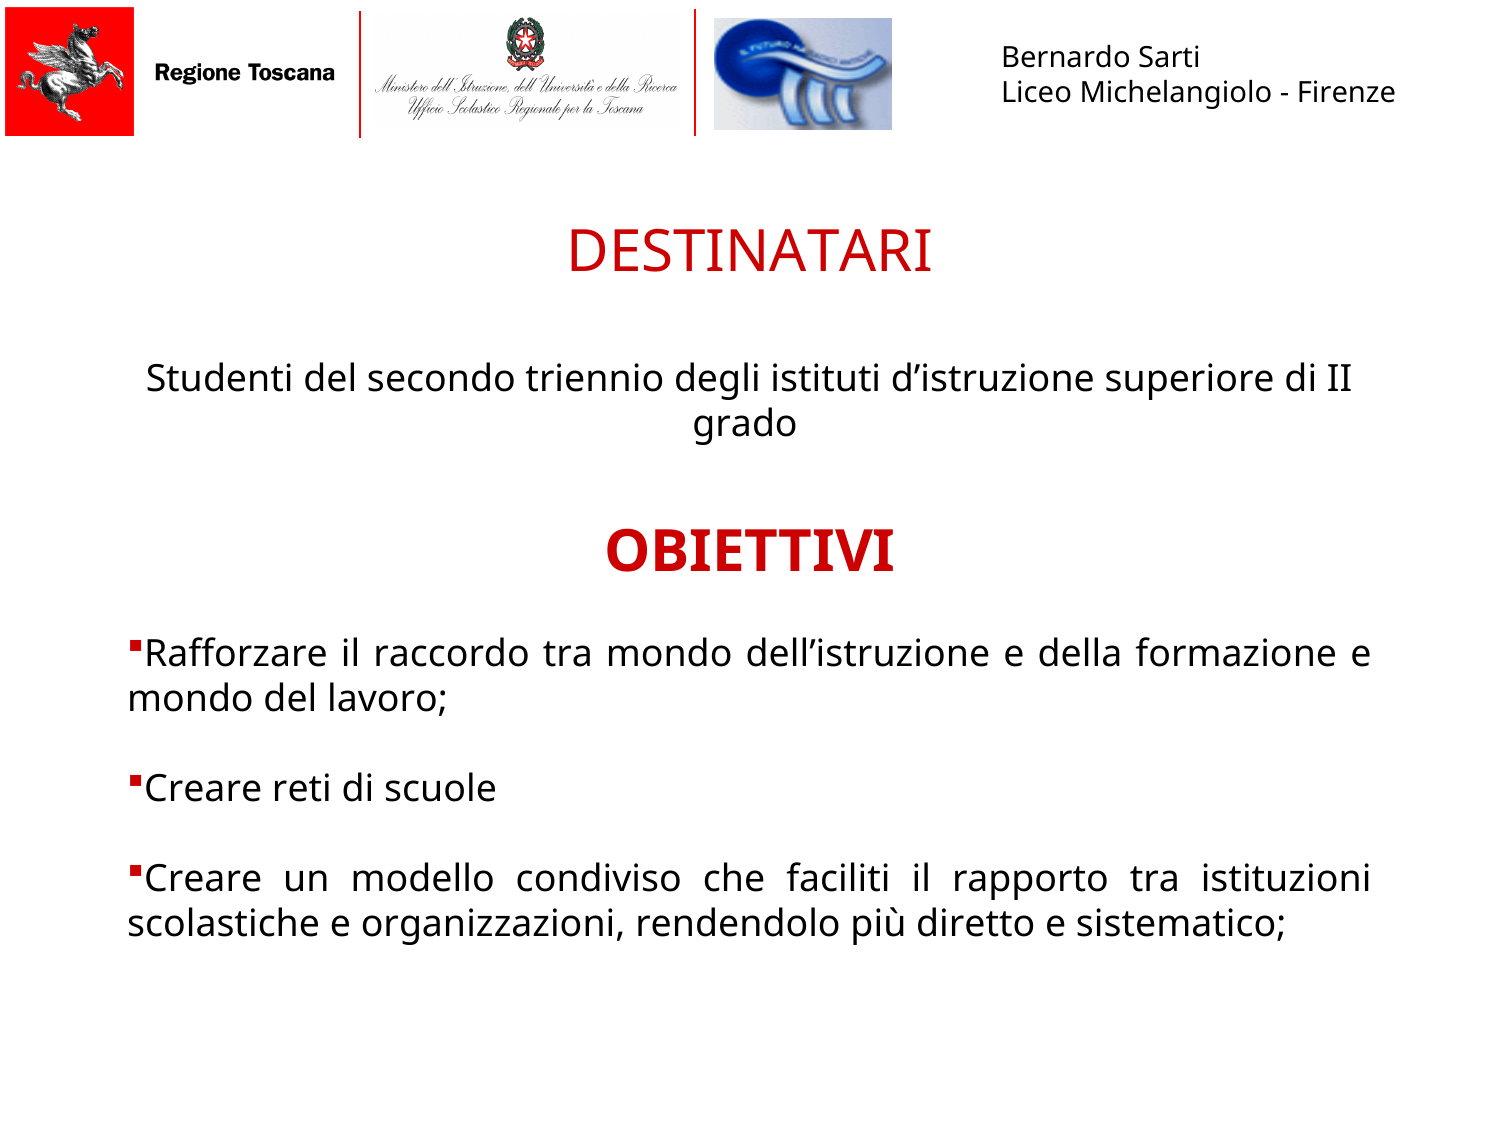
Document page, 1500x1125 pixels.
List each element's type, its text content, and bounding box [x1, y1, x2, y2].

picture [5, 7, 337, 136]
picture [714, 19, 892, 130]
text_box DESTINATARI Studenti del secondo triennio degli istituti d’istruzione superiore di II grado OBIETTIVI Rafforzare il raccordo tra mondo dell’istruzione e della formazione e mondo del lavoro; Creare reti di scuole Creare un modello condiviso che faciliti il rapporto tra istituzioni scolastiche e organizzazioni, rendendolo più diretto e sistematico; [112, 160, 1388, 1042]
picture [372, 12, 680, 126]
text_box Bernardo Sarti Liceo Michelangiolo - Firenze [986, 30, 1447, 117]
